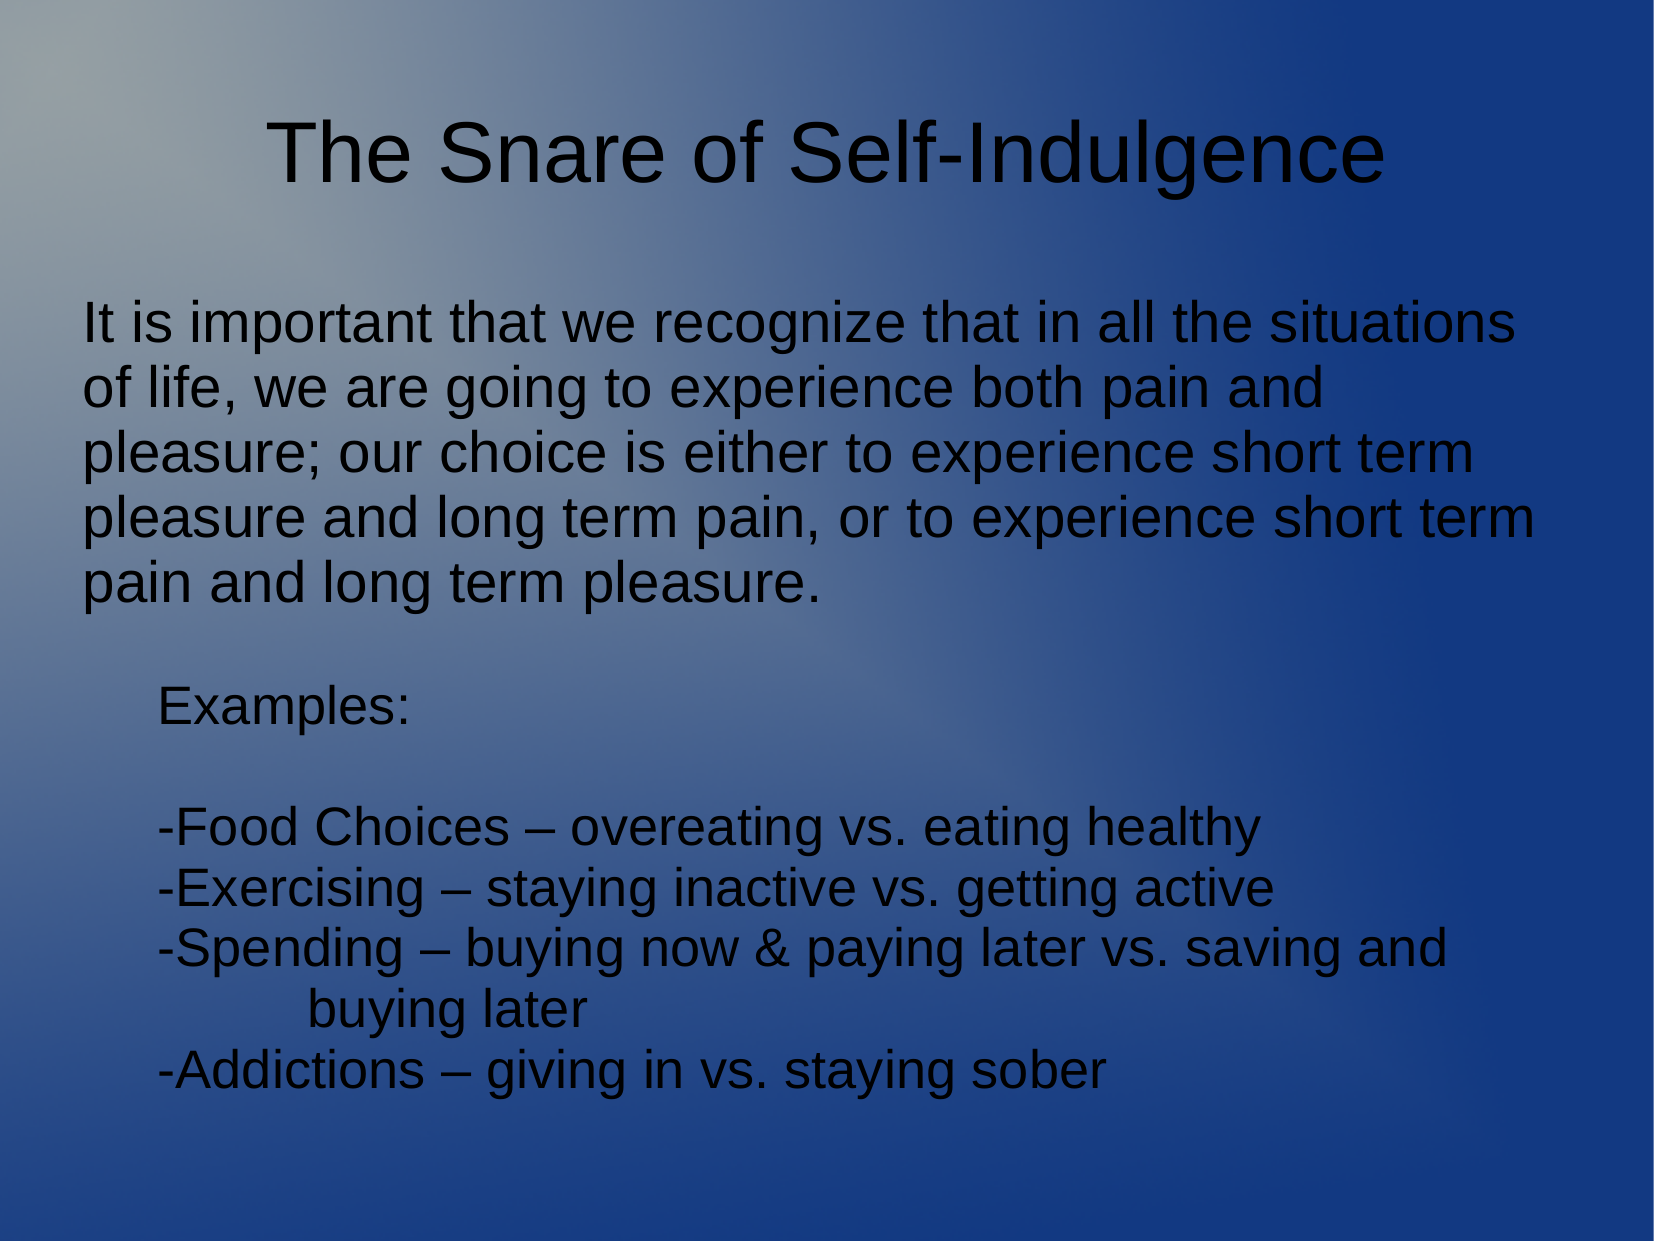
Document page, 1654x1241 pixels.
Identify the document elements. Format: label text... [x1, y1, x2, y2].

subtitle It is important that we recognize that in all the situations of life, we are going to experience both pain and pleasure; our choice is either to experience short term pleasure and long term pain, or to experience short term pain and long term pleasure. Examples: -Food Choices – overeating vs. eating healthy -Exercising – staying inactive vs. getting active -Spending – buying now & paying later vs. saving and buying later -Addictions – giving in vs. staying sober [82, 290, 1571, 1241]
picture [0, 0, 1654, 1241]
title The Snare of Self-Indulgence [82, 49, 1571, 257]
